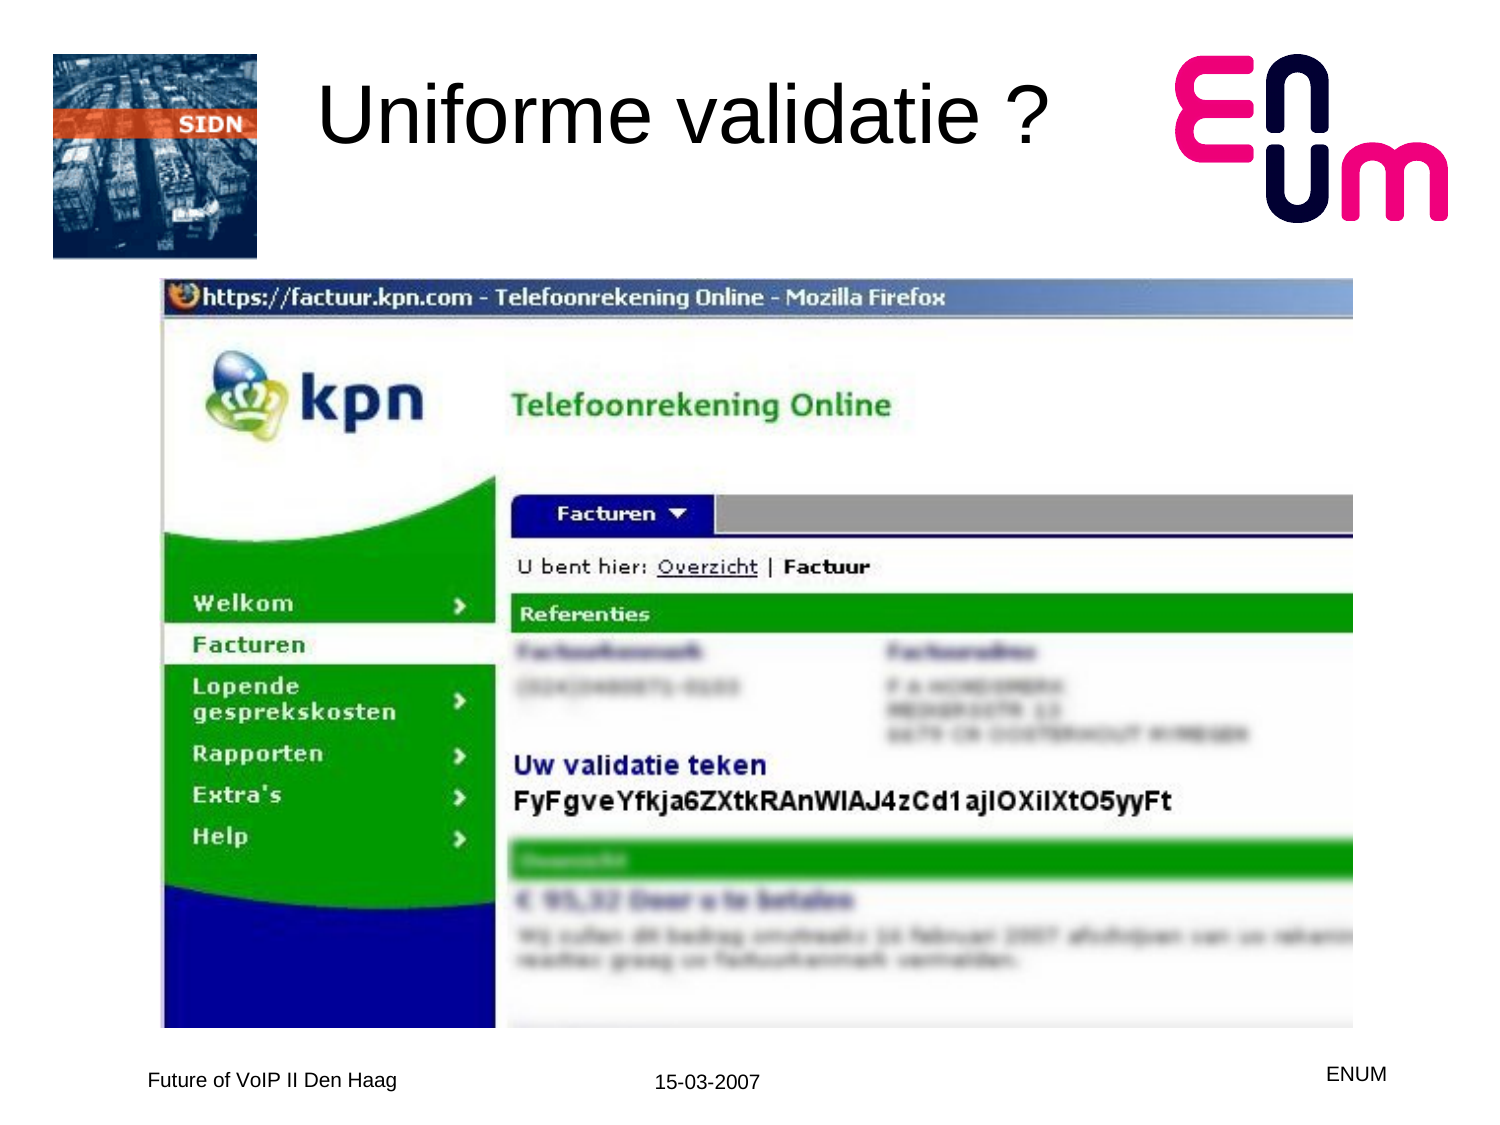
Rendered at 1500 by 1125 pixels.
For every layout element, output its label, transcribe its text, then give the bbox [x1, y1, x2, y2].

title Uniforme validatie ? [301, 54, 1370, 175]
picture [53, 0, 1448, 1120]
